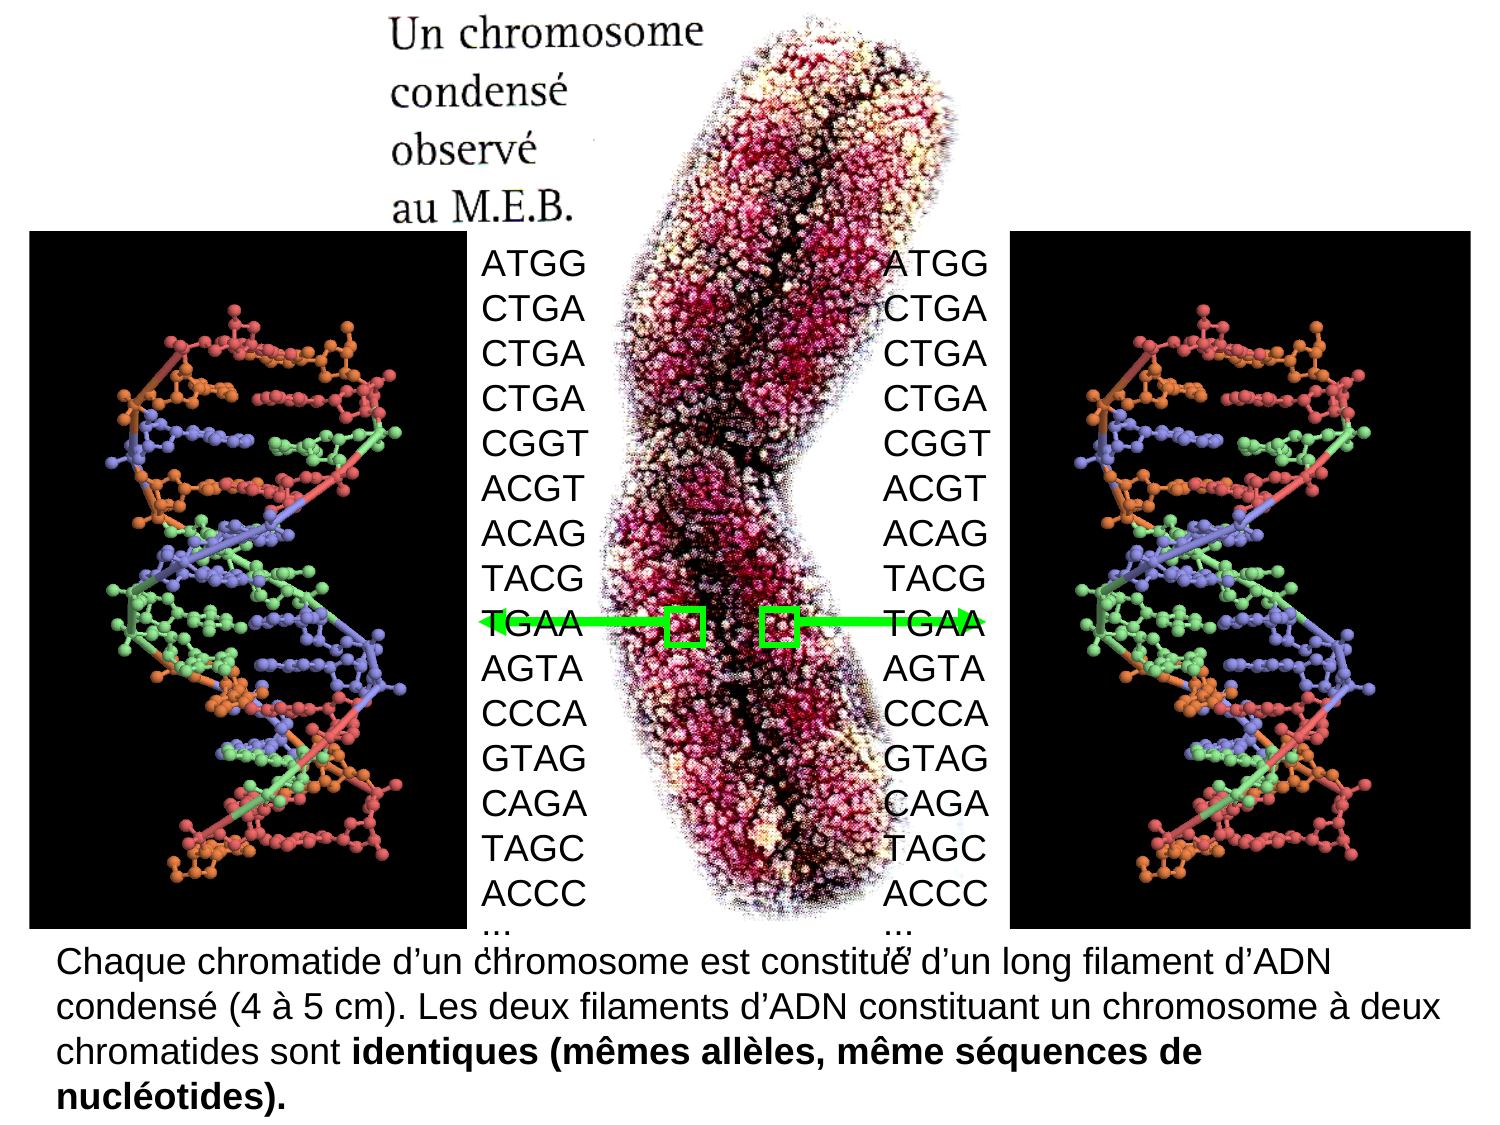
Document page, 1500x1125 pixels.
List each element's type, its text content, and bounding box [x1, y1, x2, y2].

text_box ATGGCTGACTGACTGACGGTACGTACAGTACGTGAAAGTACCCAGTAGCAGATAGCACCC;;; [466, 231, 609, 968]
picture [29, 0, 964, 929]
text_box Chaque chromatide d’un chromosome est constitué d’un long filament d’ADN condensé (4 à 5 cm). Les deux filaments d’ADN constituant un chromosome à deux chromatides sont identiques (mêmes allèles, même séquences de nucléotides). [41, 929, 1459, 1125]
picture [765, 613, 794, 642]
text_box ATGGCTGACTGACTGACGGTACGTACAGTACGTGAAAGTACCCAGTAGCAGATAGCACCC;;; [868, 231, 1011, 968]
picture [1011, 231, 1471, 929]
picture [670, 613, 700, 642]
